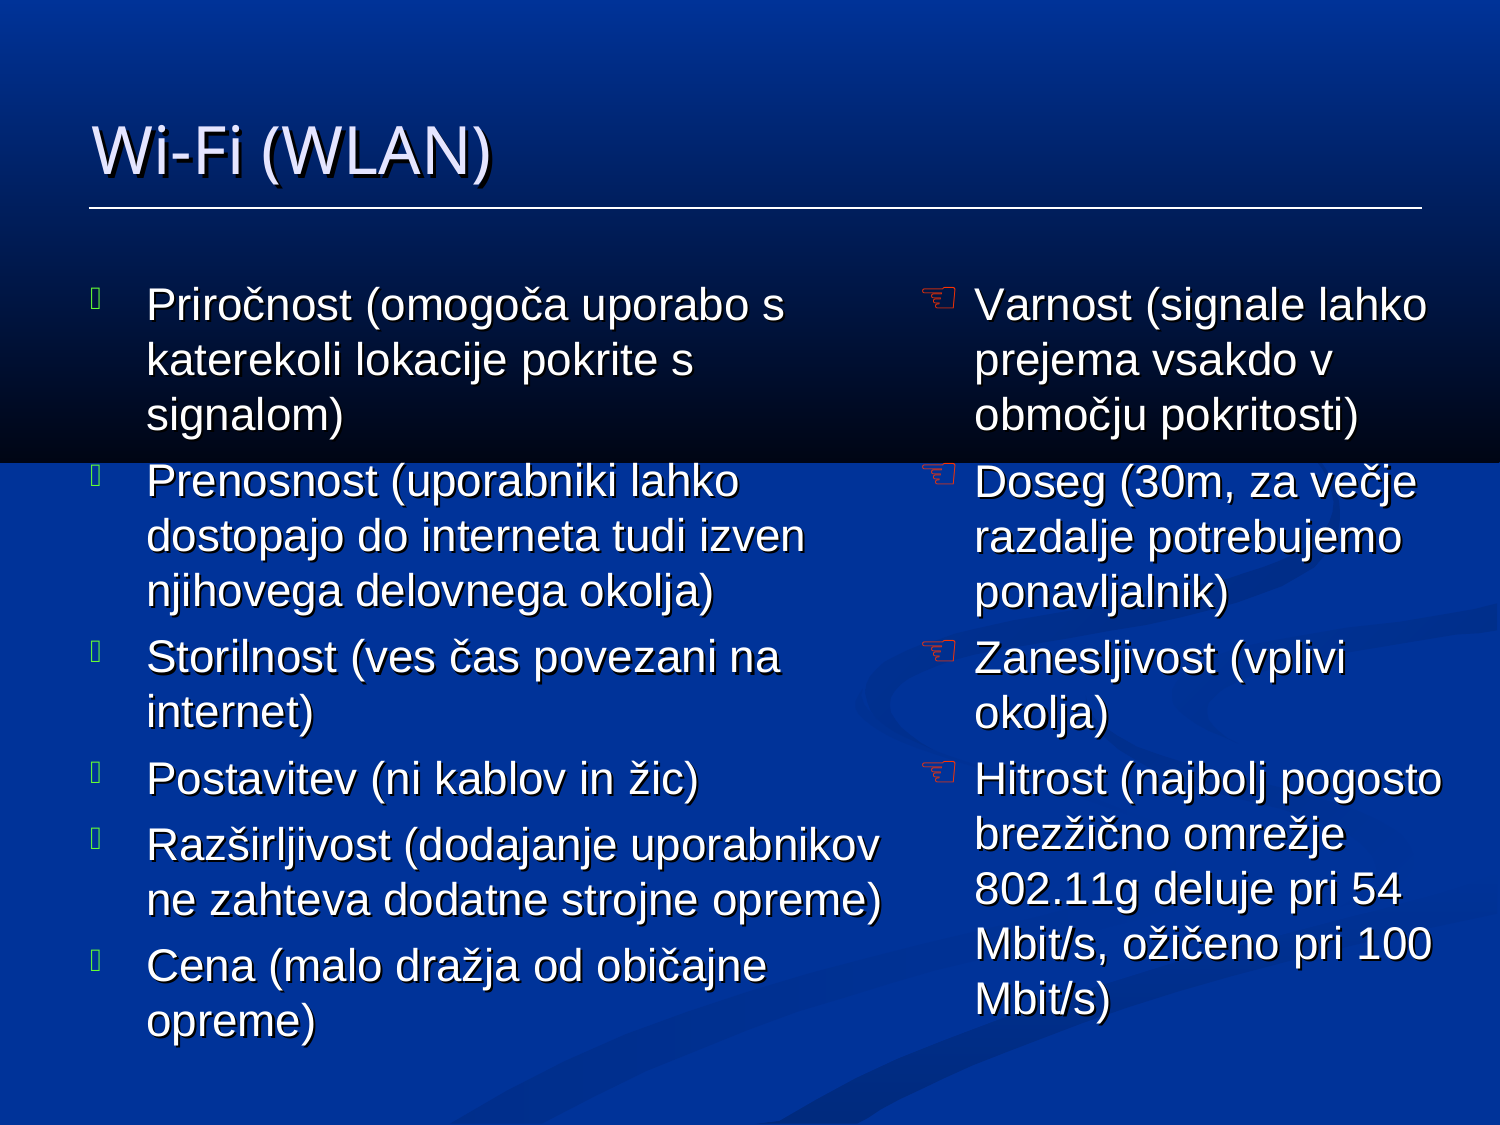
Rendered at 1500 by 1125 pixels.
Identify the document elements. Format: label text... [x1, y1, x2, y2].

text_box Varnost (signale lahko prejema vsakdo v območju pokritosti) Doseg (30m, za večje razdalje potrebujemo ponavljalnik) Zanesljivost (vplivi okolja) Hitrost (najbolj pogosto brezžično omrežje 802.11g deluje pri 54 Mbit/s, ožičeno pri 100 Mbit/s) [903, 267, 1459, 1071]
list Priročnost (omogoča uporabo s katerekoli lokacije pokrite s signalom) Prenosnost (uporabniki lahko dostopajo do interneta tudi izven njihovega delovnega okolja) Storilnost (ves čas povezani na internet) Postavitev (ni kablov in žic) Razširljivost (dodajanje uporabnikov ne zahteva dodatne strojne opreme) Cena (malo dražja od običajne opreme) [75, 267, 903, 1071]
text_box Wi-Fi (WLAN) [76, 54, 1352, 242]
